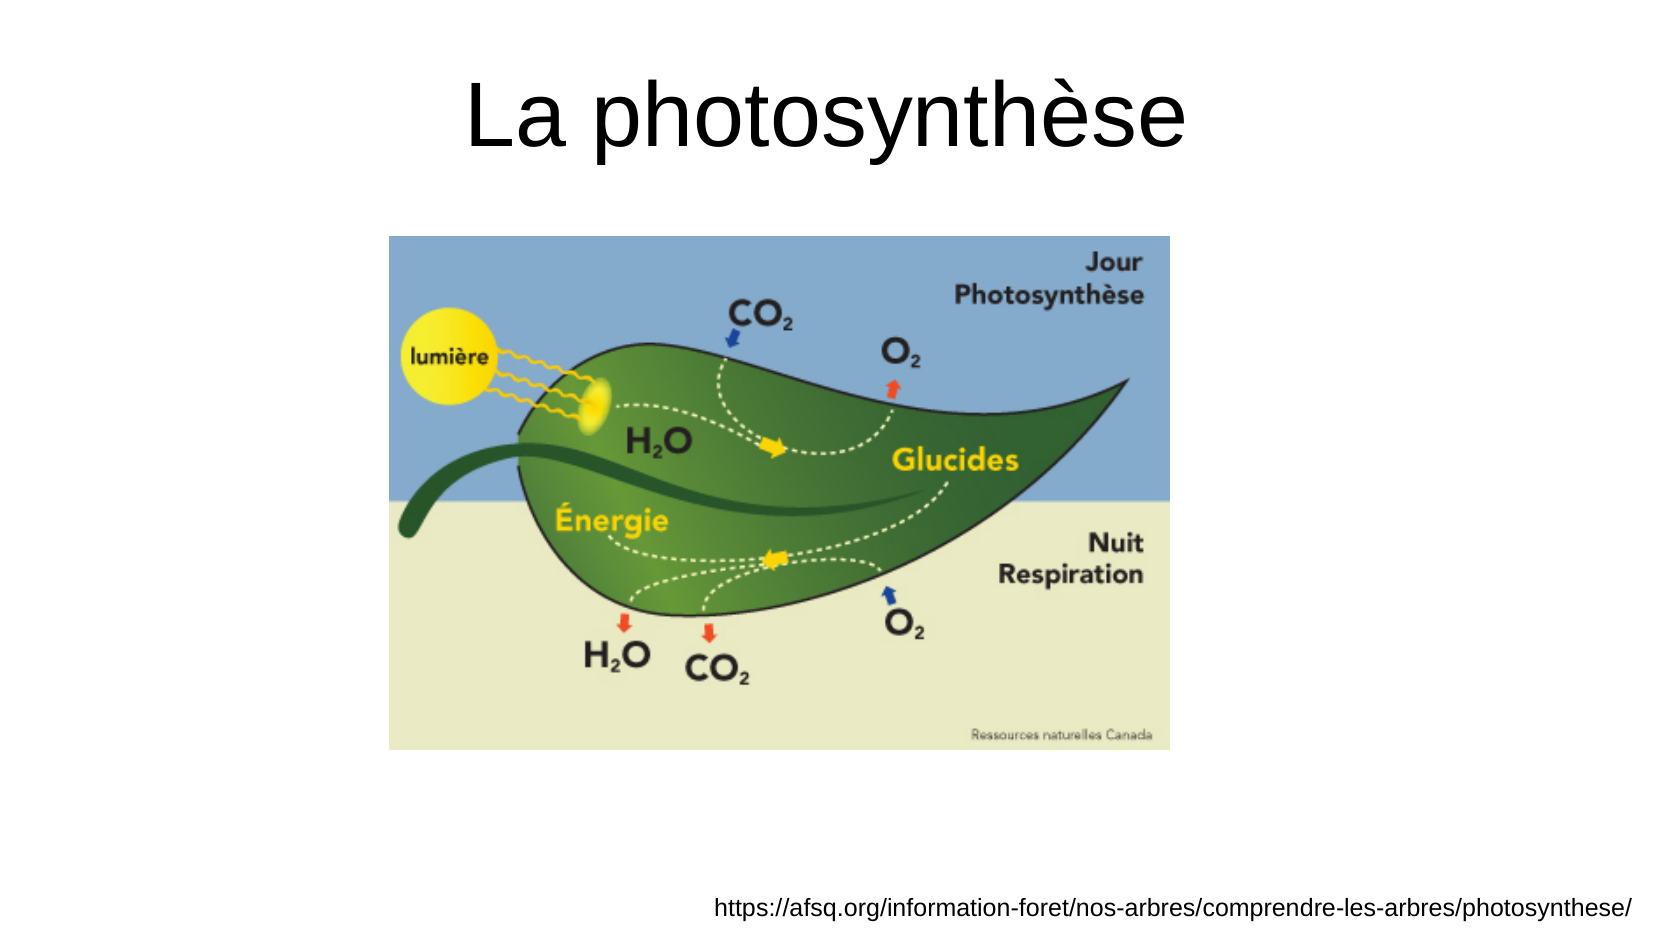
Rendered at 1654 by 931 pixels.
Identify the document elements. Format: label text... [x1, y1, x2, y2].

picture [389, 236, 1170, 750]
title La photosynthèse [82, 37, 1571, 193]
text_box https://afsq.org/information-foret/nos-arbres/comprendre-les-arbres/photosynthese/ [699, 885, 1654, 931]
